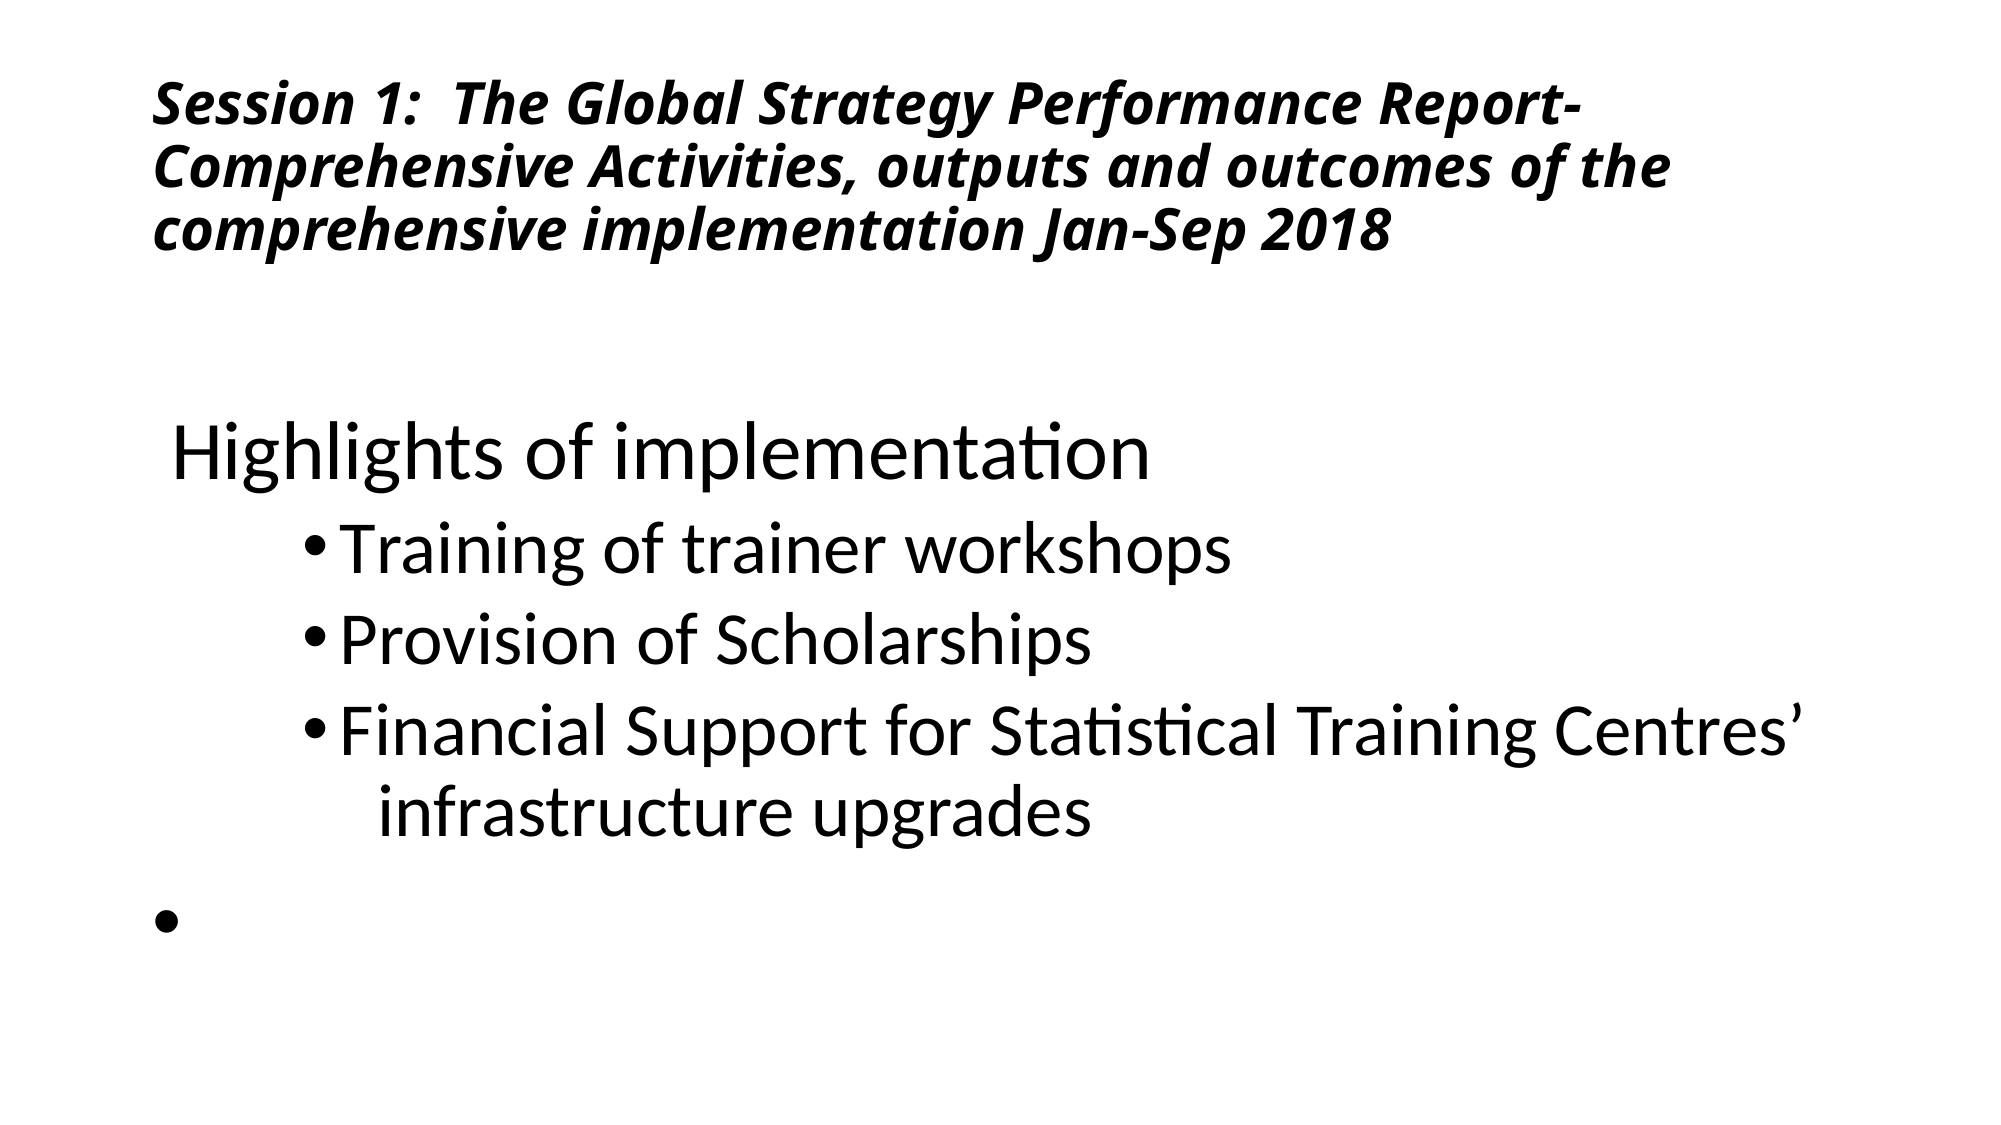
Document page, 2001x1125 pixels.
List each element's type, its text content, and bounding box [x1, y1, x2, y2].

list Highlights of implementation Training of trainer workshops Provision of Scholarships Financial Support for Statistical Training Centres’ infrastructure upgrades [137, 400, 1863, 1014]
title Session 1: The Global Strategy Performance Report- Comprehensive Activities, outputs and outcomes of the comprehensive implementation Jan-Sep 2018 [137, 59, 1863, 278]
